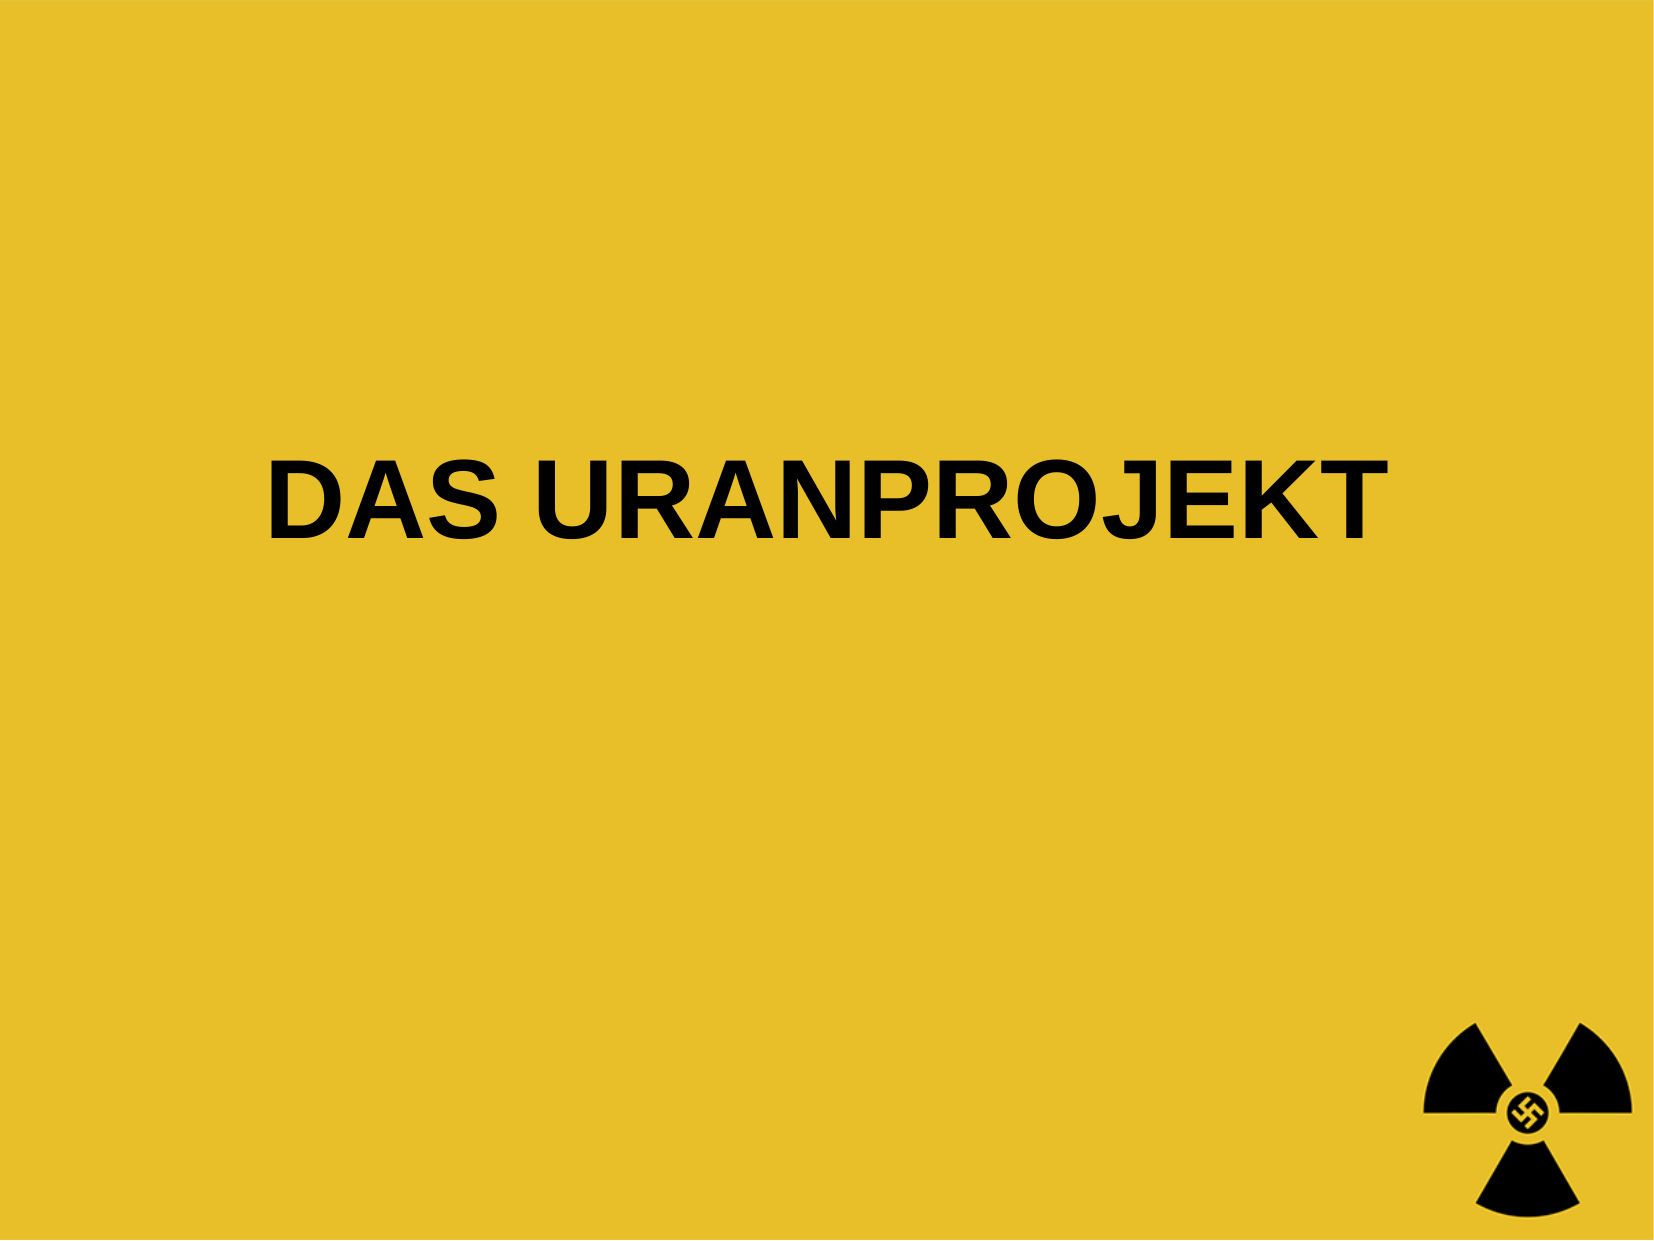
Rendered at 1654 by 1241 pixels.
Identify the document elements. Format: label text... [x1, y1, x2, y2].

subtitle DAS URANPROJEKT [82, 19, 1571, 980]
picture [0, 0, 1654, 1240]
